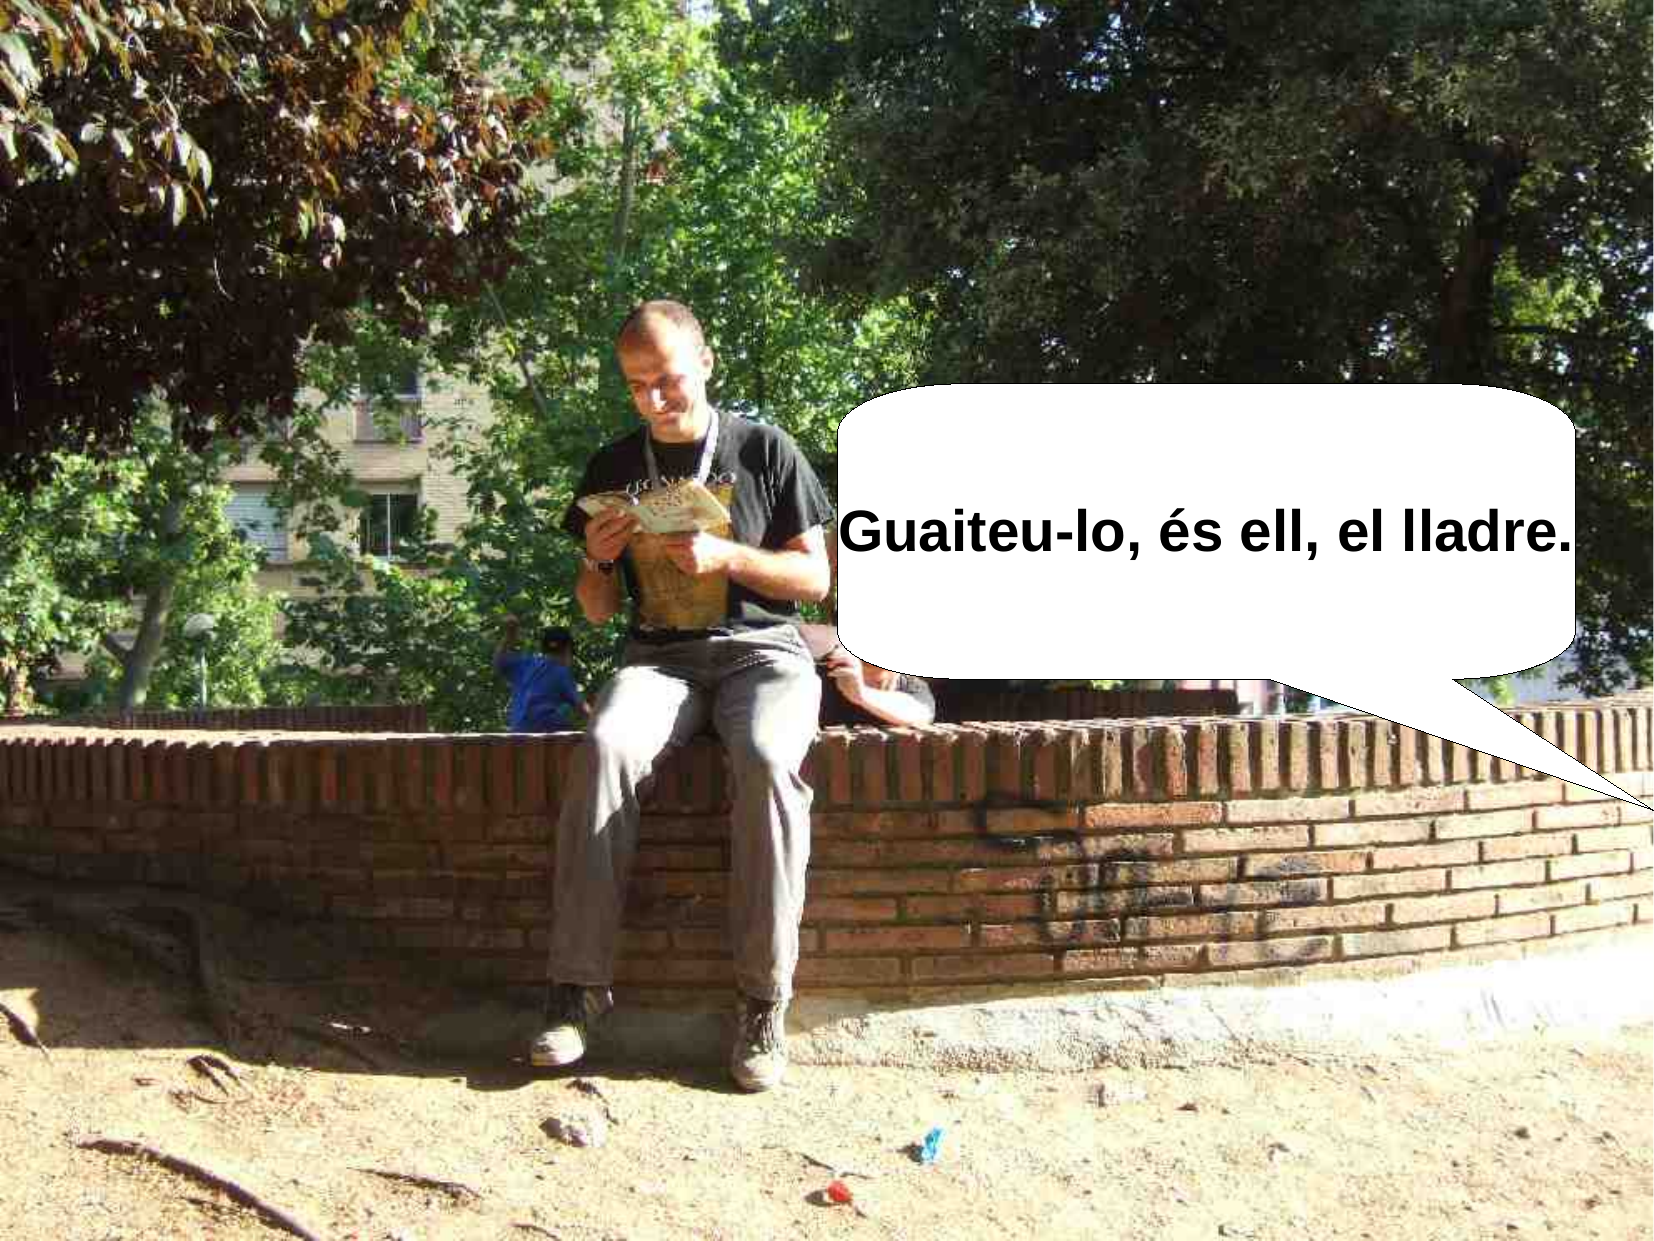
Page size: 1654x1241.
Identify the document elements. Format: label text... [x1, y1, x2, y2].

picture [0, 0, 1654, 1241]
text_box Guaiteu-lo, és ell, el lladre. [837, 383, 1654, 811]
